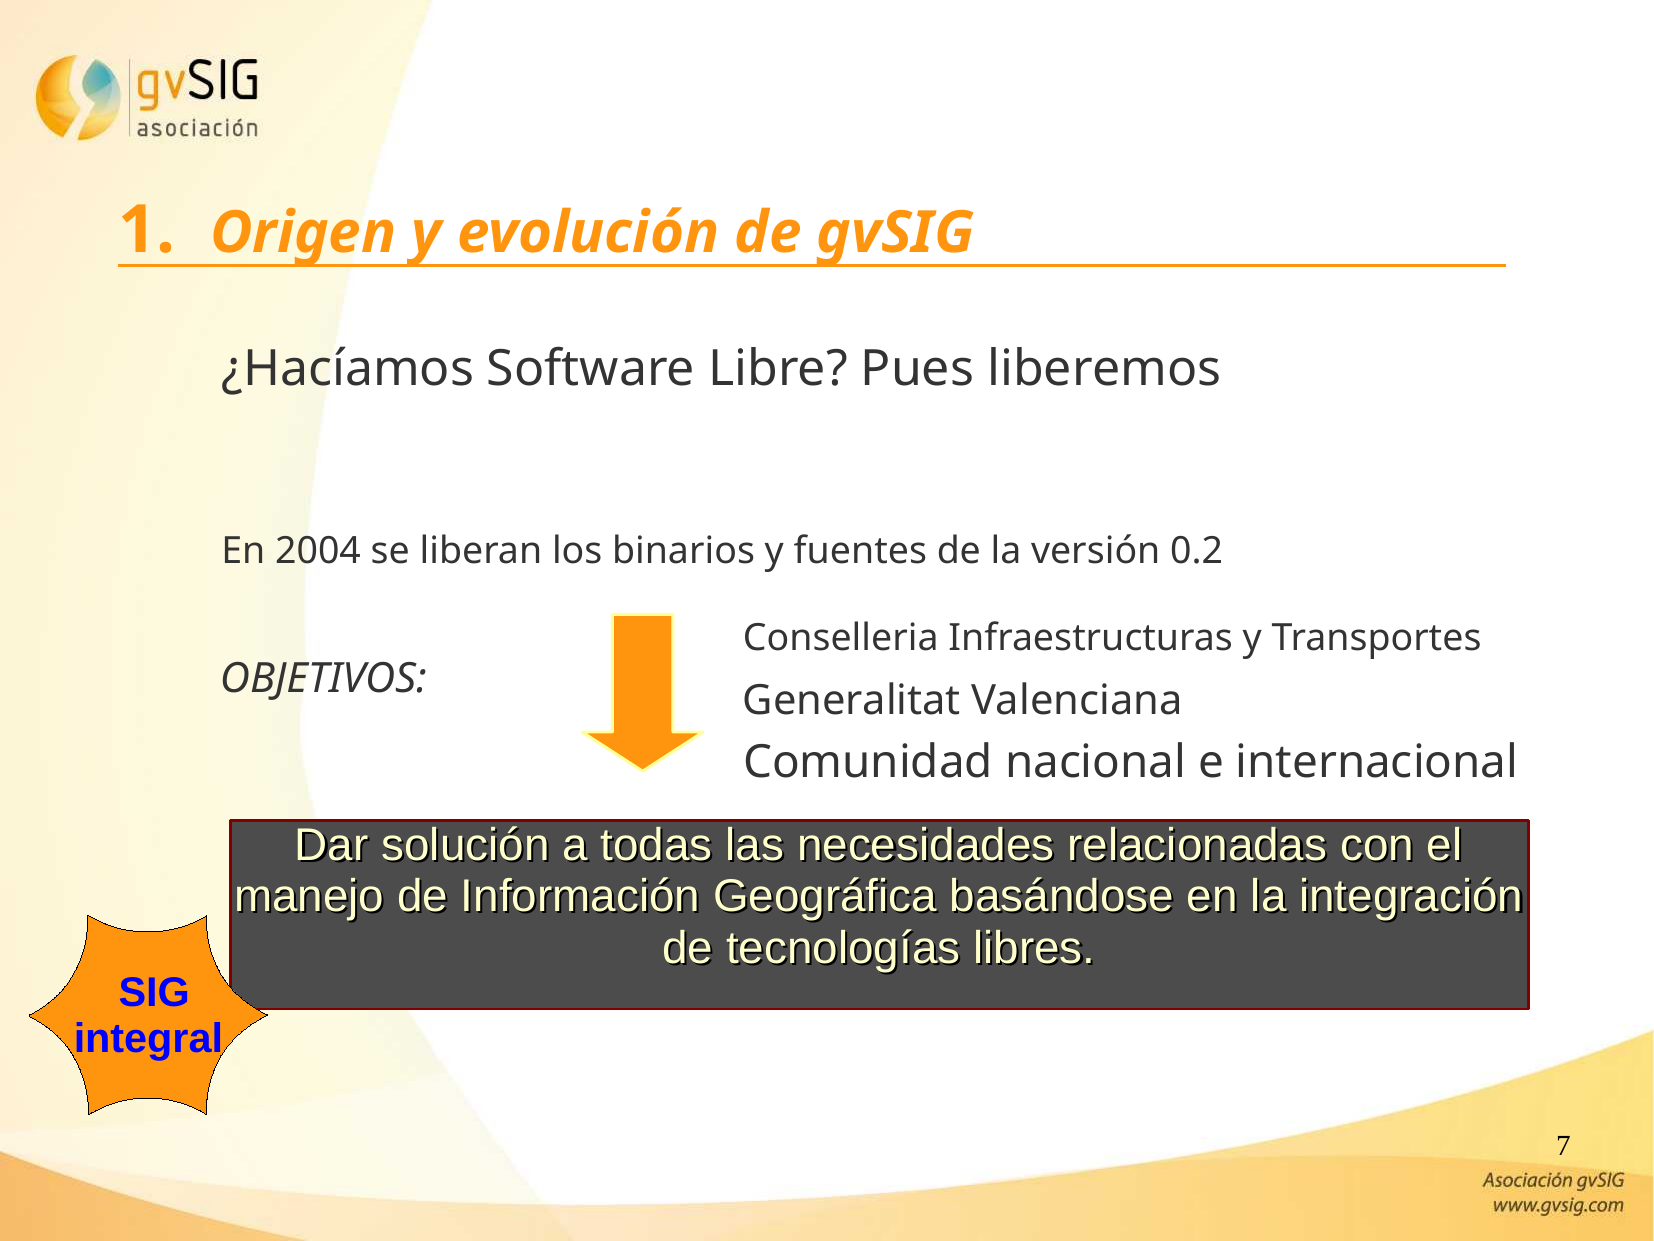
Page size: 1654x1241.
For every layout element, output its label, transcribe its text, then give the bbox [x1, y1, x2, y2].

text_box Conselleria Infraestructuras y Transportes [728, 603, 1654, 662]
text_box ¿Hacíamos Software Libre? Pues liberemos [206, 324, 1418, 398]
text_box Dar solución a todas las necesidades relacionadas con el manejo de Información Geográfica basándose en la integración de tecnologías libres. [230, 820, 1529, 1010]
text_box OBJETIVOS: [221, 649, 567, 705]
text_box En 2004 se liberan los binarios y fuentes de la versión 0.2 [206, 512, 1378, 597]
picture [0, 0, 1654, 1241]
text_box [582, 614, 704, 772]
title 1. Origen y evolución de gvSIG [118, 177, 1607, 276]
text_box Generalitat Valenciana [728, 662, 1530, 720]
text_box SIG integral [29, 915, 268, 1115]
text_box Comunidad nacional e internacional [728, 720, 1596, 789]
